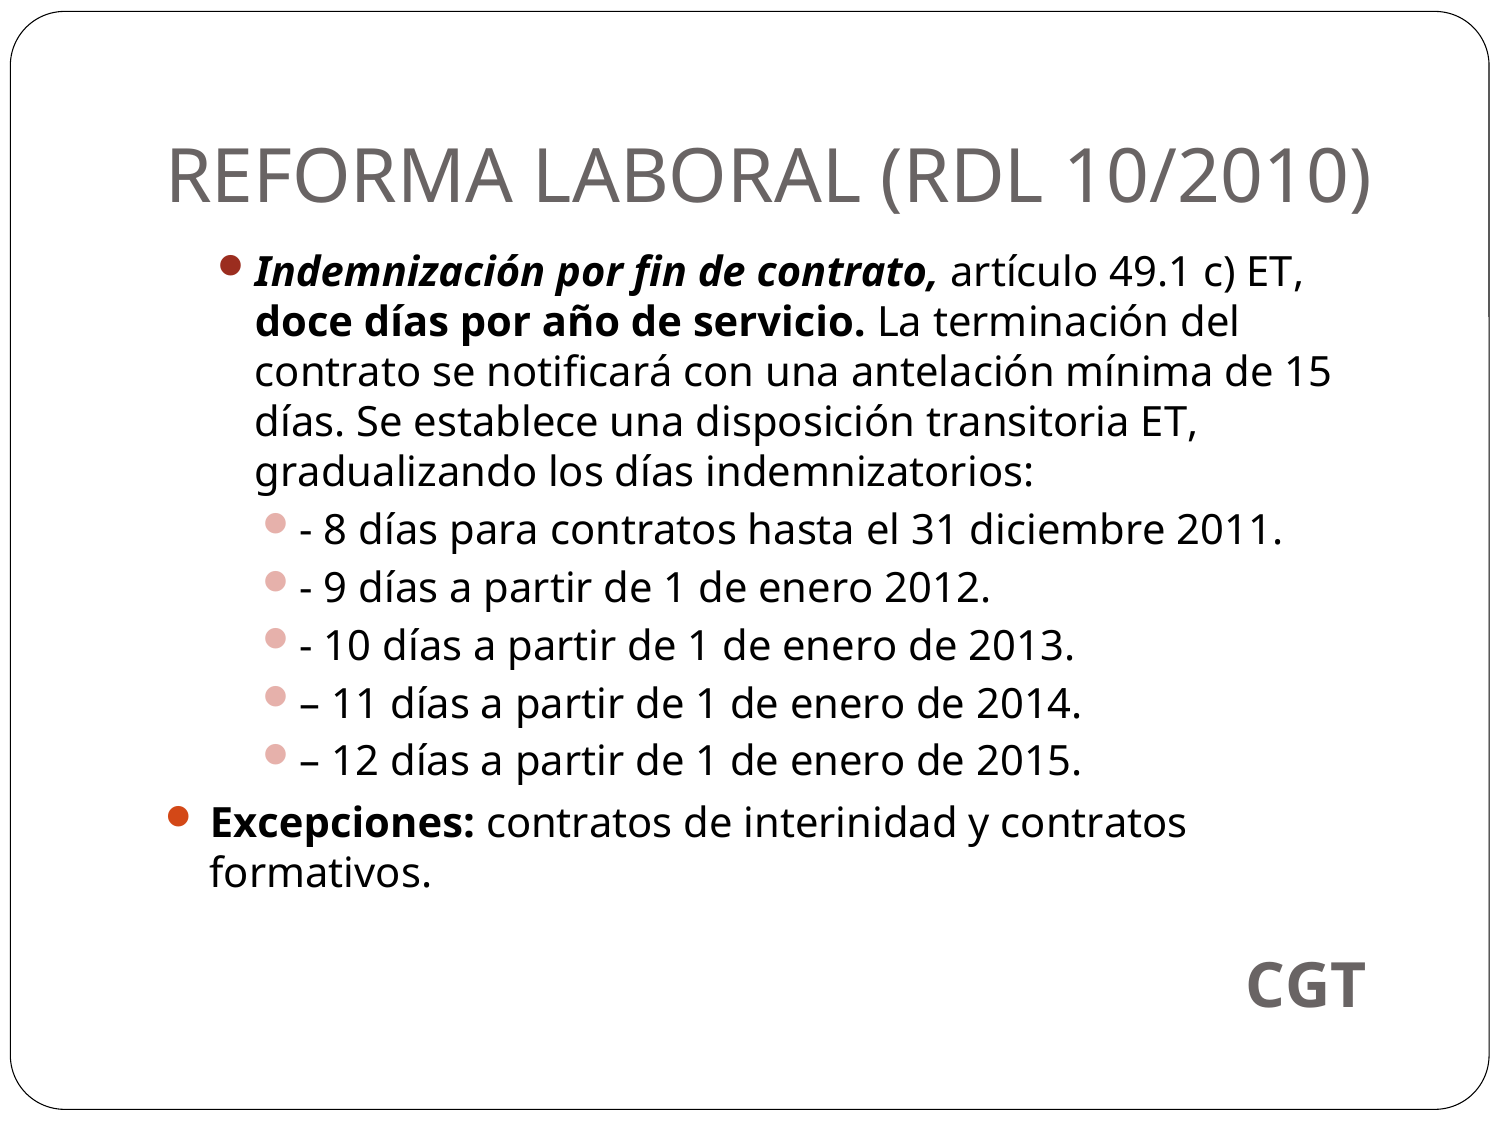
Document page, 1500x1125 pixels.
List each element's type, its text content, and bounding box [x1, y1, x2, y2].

list Indemnización por fin de contrato, artículo 49.1 c) ET, doce días por año de servicio. La terminación del contrato se notificará con una antelación mínima de 15 días. Se establece una disposición transitoria ET, gradualizando los días indemnizatorios: - 8 días para contratos hasta el 31 diciembre 2011. - 9 días a partir de 1 de enero 2012. - 10 días a partir de 1 de enero de 2013. – 11 días a partir de 1 de enero de 2014. – 12 días a partir de 1 de enero de 2015. Excepciones: contratos de interinidad y contratos formativos. [150, 237, 1426, 988]
title REFORMA LABORAL (RDL 10/2010) [150, 29, 1426, 233]
text_box CGT [1230, 937, 1500, 1028]
